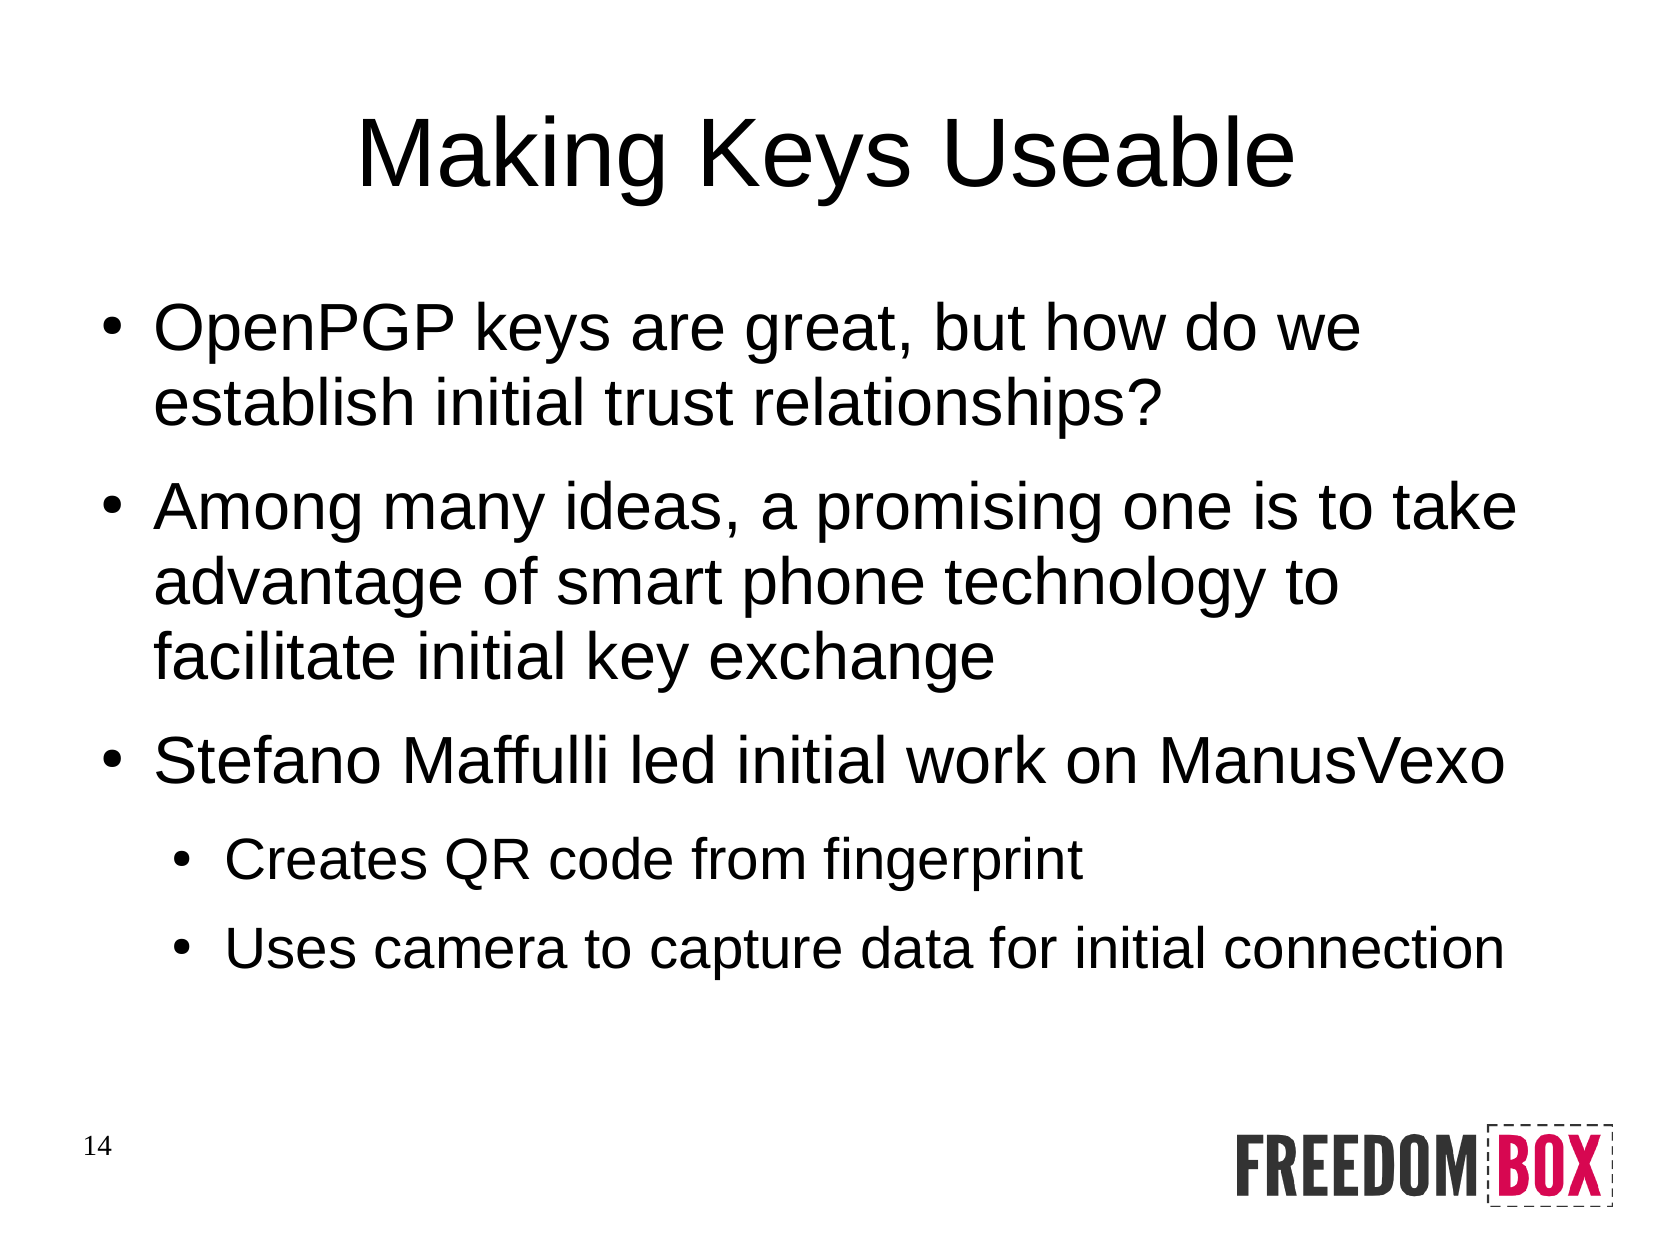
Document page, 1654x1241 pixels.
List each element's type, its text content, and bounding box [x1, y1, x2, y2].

picture [1237, 1124, 1613, 1207]
title Making Keys Useable [82, 49, 1571, 257]
list OpenPGP keys are great, but how do we establish initial trust relationships? Among many ideas, a promising one is to take advantage of smart phone technology to facilitate initial key exchange Stefano Maffulli led initial work on ManusVexo Creates QR code from fingerprint Uses camera to capture data for initial connection [82, 290, 1571, 1109]
